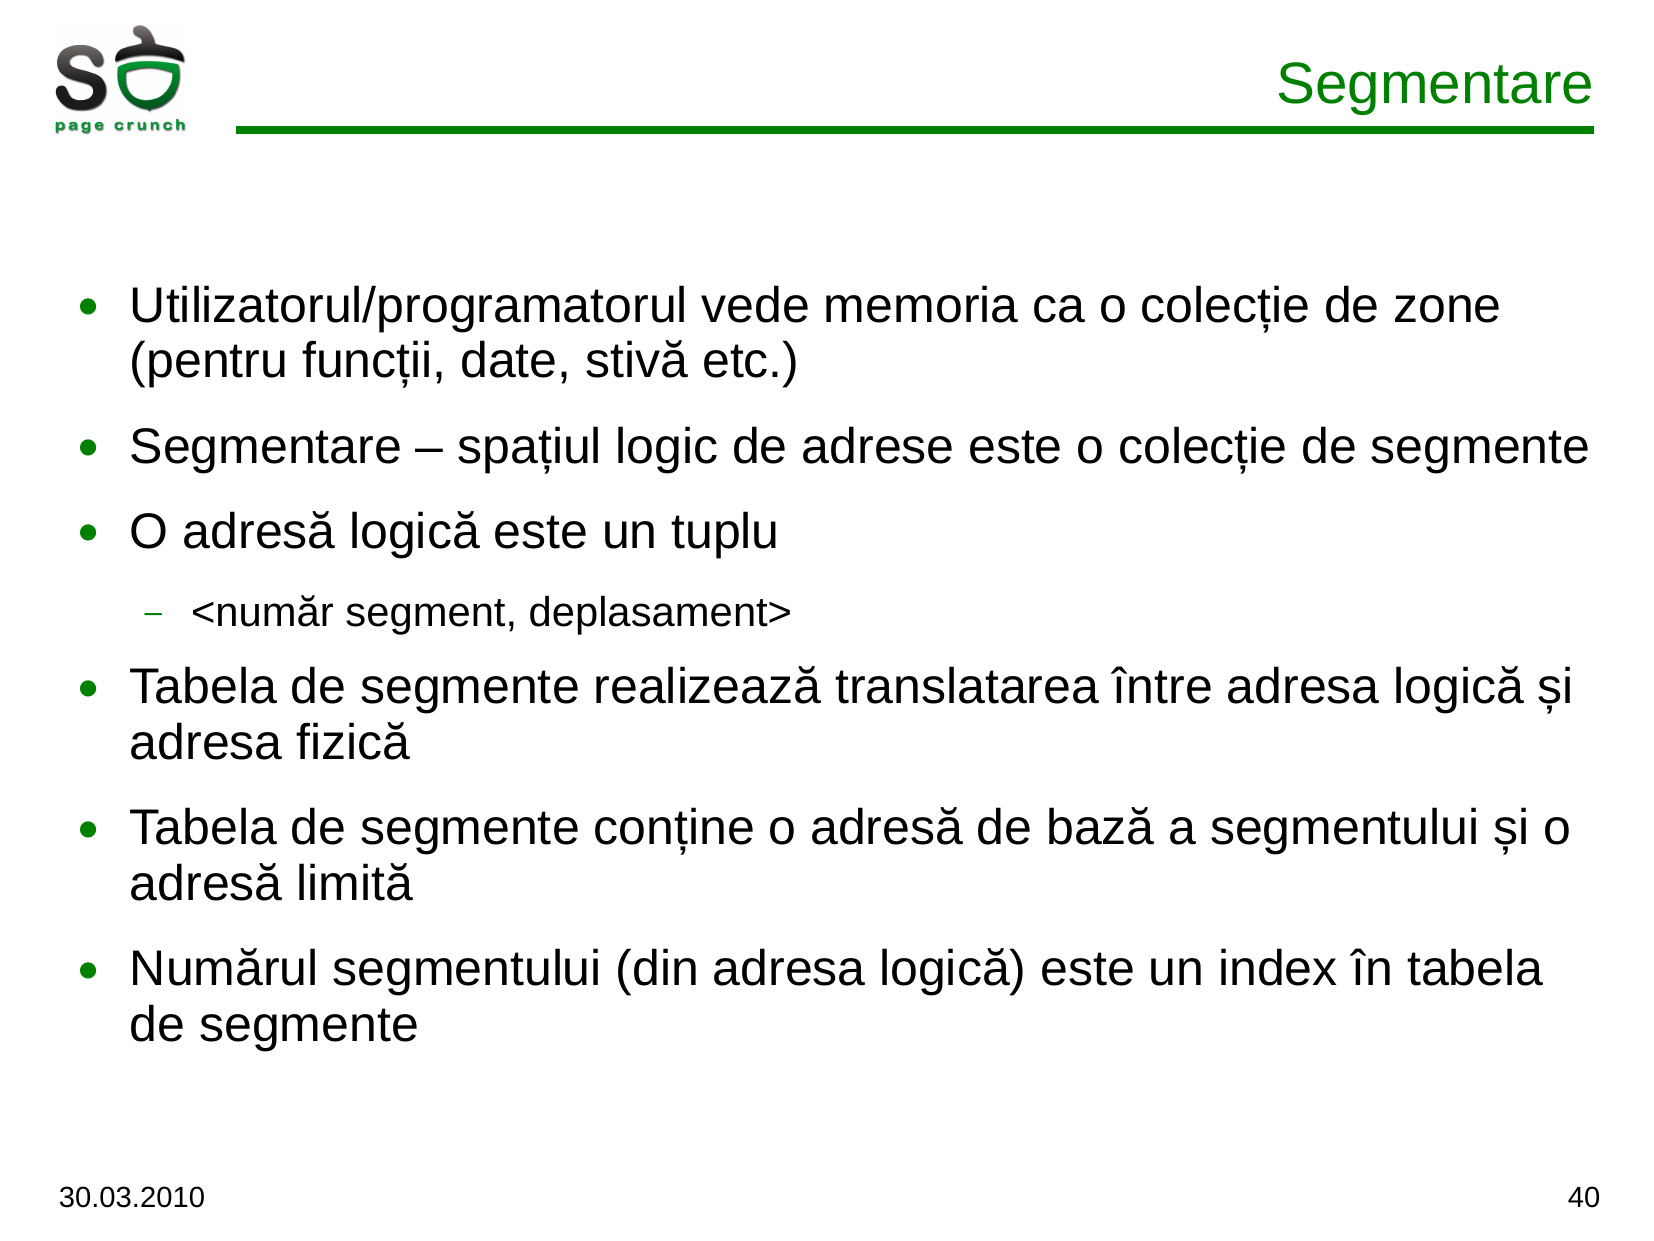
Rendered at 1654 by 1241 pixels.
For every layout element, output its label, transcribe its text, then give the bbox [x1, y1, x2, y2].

list Utilizatorul/programatorul vede memoria ca o colecție de zone (pentru funcții, date, stivă etc.) Segmentare – spațiul logic de adrese este o colecție de segmente O adresă logică este un tuplu <număr segment, deplasament> Tabela de segmente realizează translatarea între adresa logică și adresa fizică Tabela de segmente conține o adresă de bază a segmentului și o adresă limită Numărul segmentului (din adresa logică) este un index în tabela de segmente [59, 177, 1595, 1152]
picture [53, 23, 188, 136]
title Segmentare [236, 49, 1595, 119]
